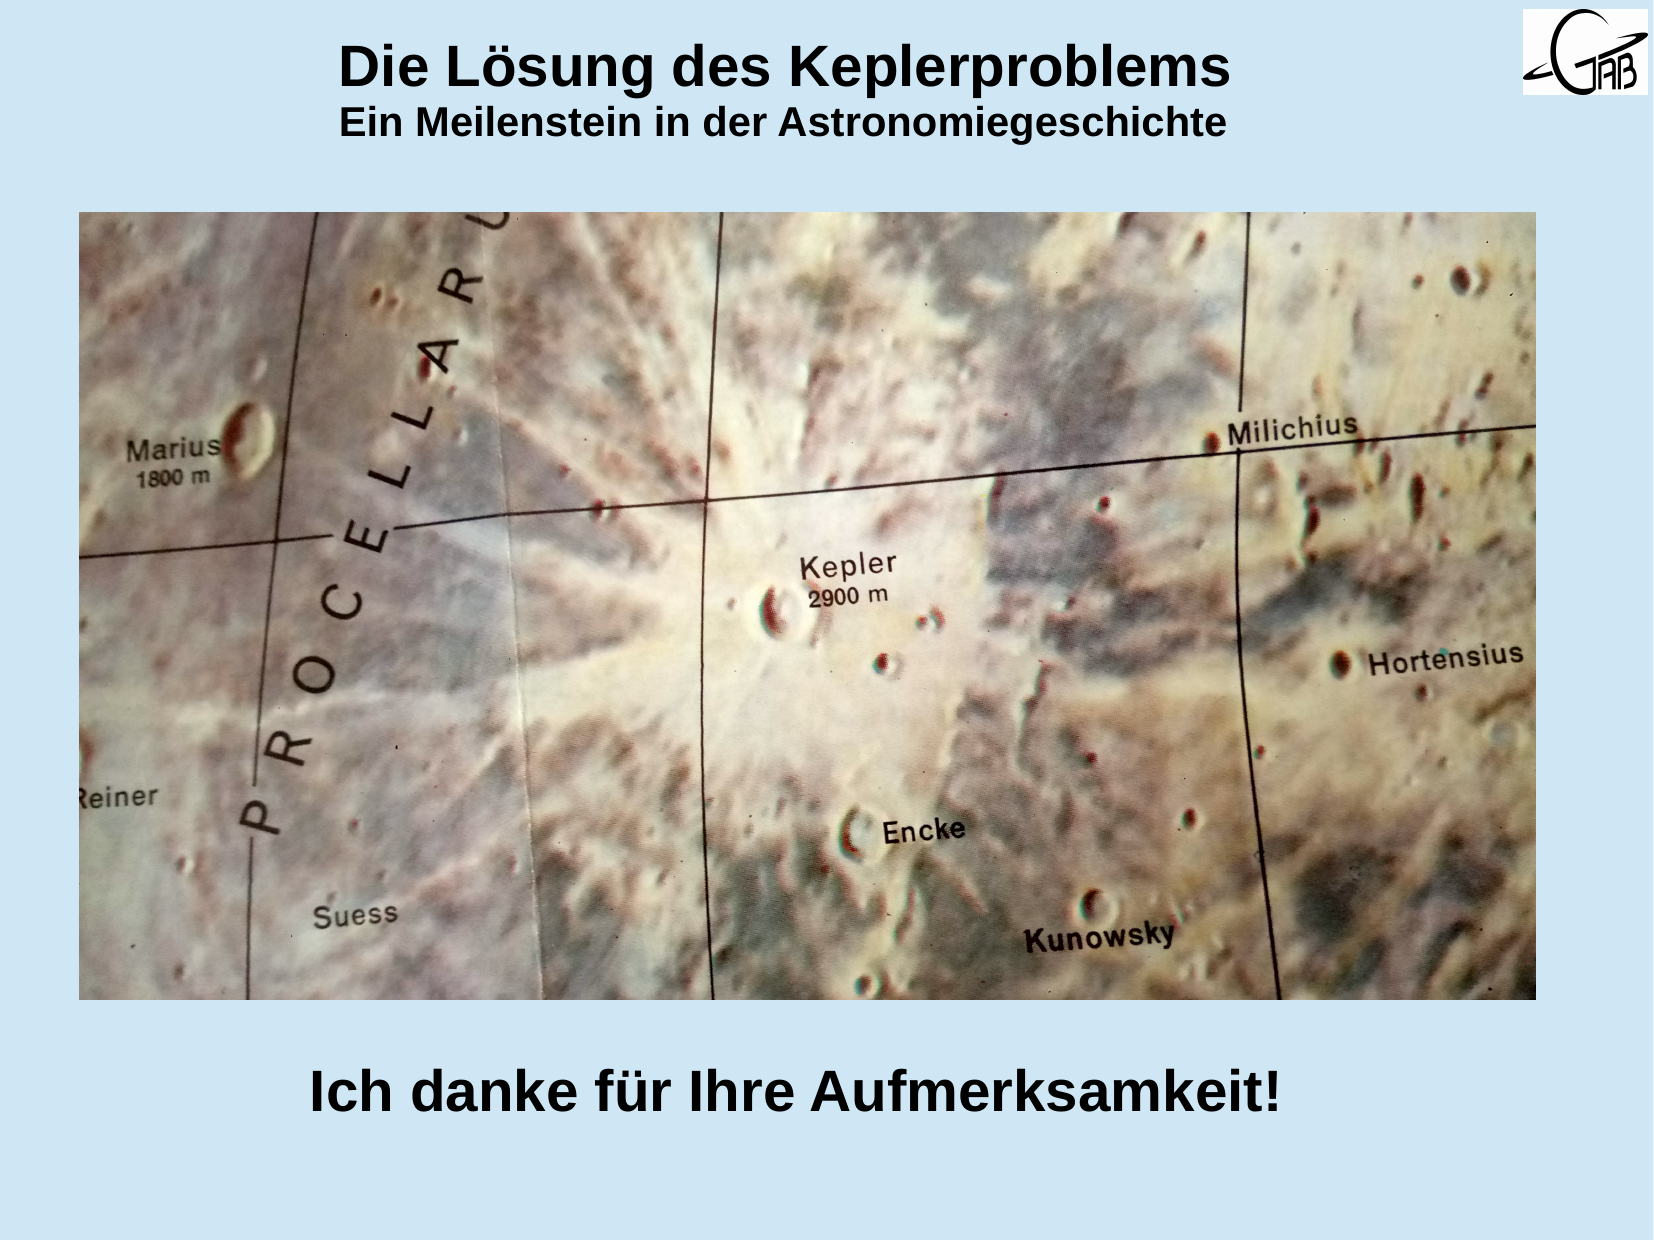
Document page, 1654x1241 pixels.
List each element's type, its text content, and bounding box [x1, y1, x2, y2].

picture [1523, 9, 1648, 95]
picture [79, 212, 1536, 1000]
text_box Die Lösung des Keplerproblems Ein Meilenstein in der Astronomiegeschichte [324, 25, 1300, 155]
text_box Ich danke für Ihre Aufmerksamkeit! [295, 1051, 1299, 1133]
